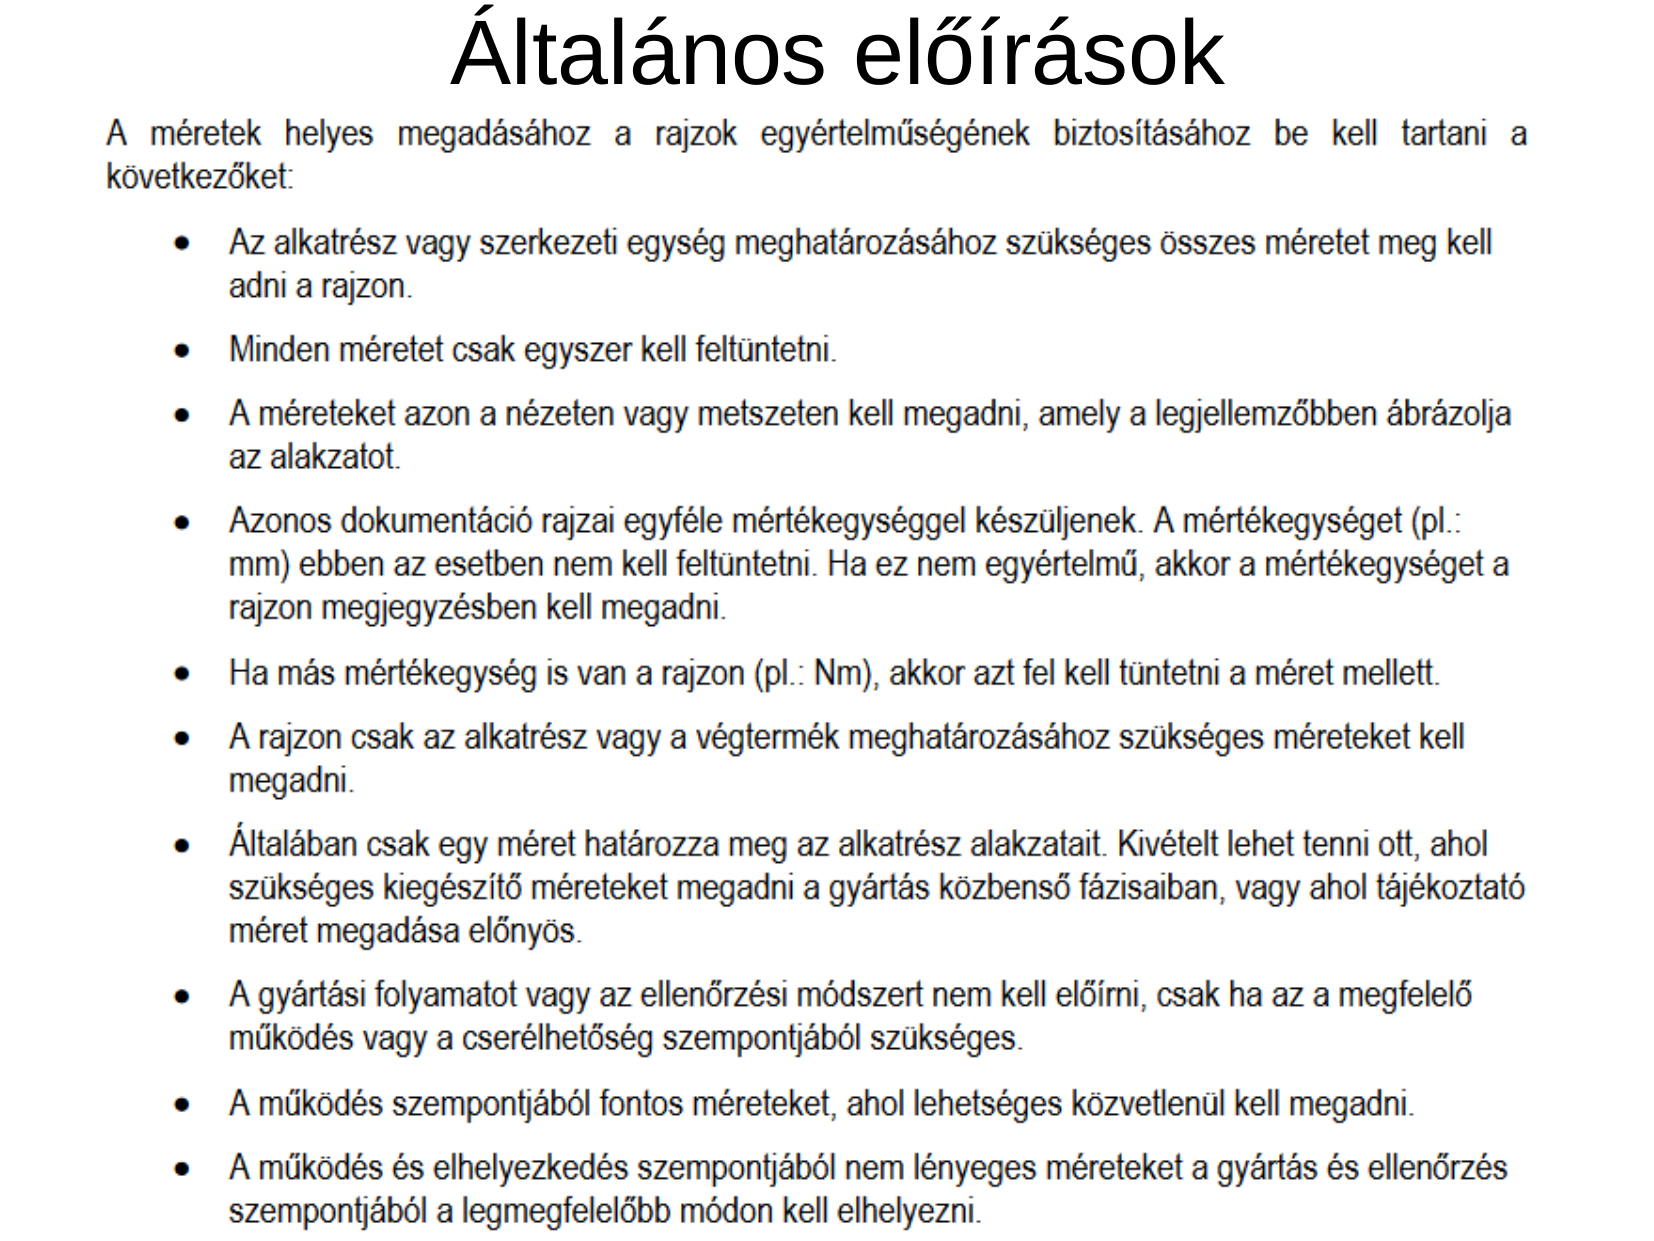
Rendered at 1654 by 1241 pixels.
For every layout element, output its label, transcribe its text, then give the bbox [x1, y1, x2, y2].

picture [82, 106, 1547, 1238]
title Általános előírások [94, 0, 1583, 107]
